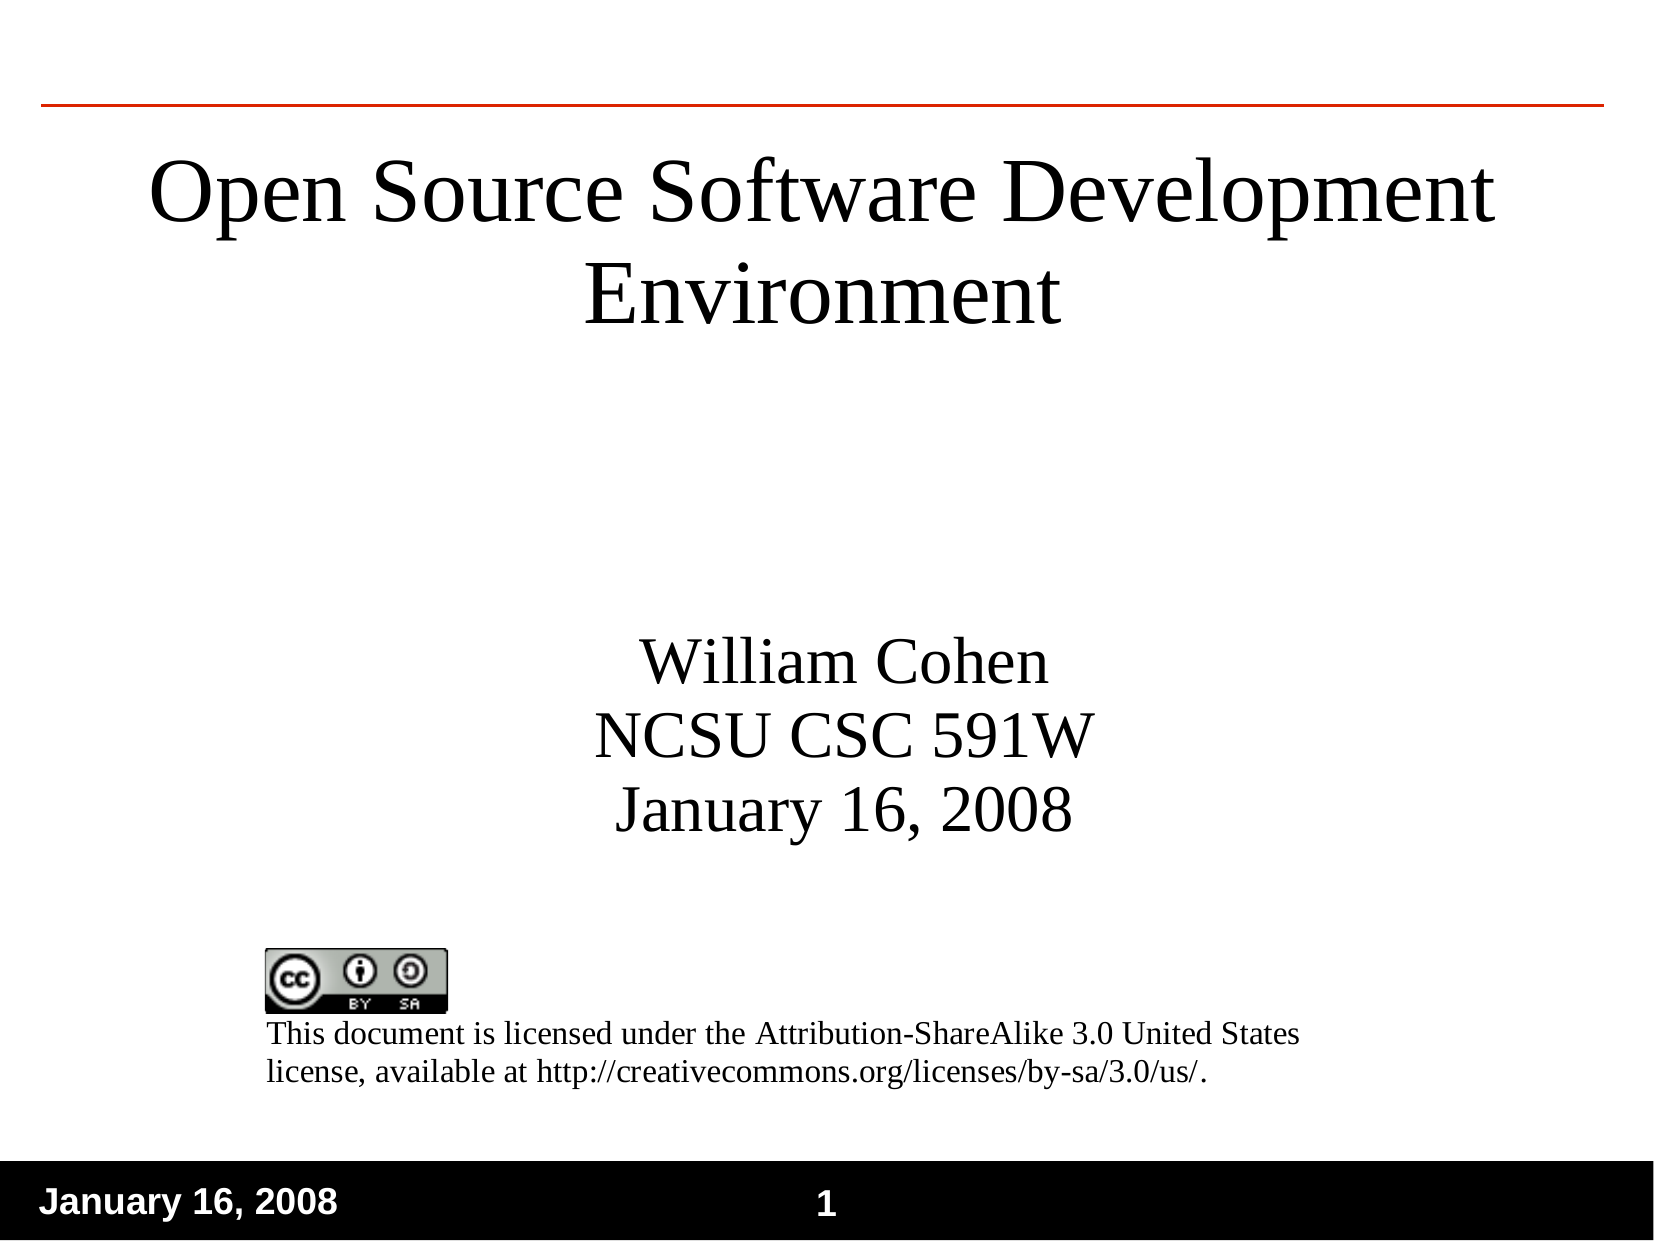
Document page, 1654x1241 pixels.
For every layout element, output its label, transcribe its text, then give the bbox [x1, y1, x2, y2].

chart [264, 948, 1353, 1127]
subtitle William Cohen NCSU CSC 591W January 16, 2008 [121, 344, 1534, 1127]
title Open Source Software Development Environment [117, 130, 1530, 353]
